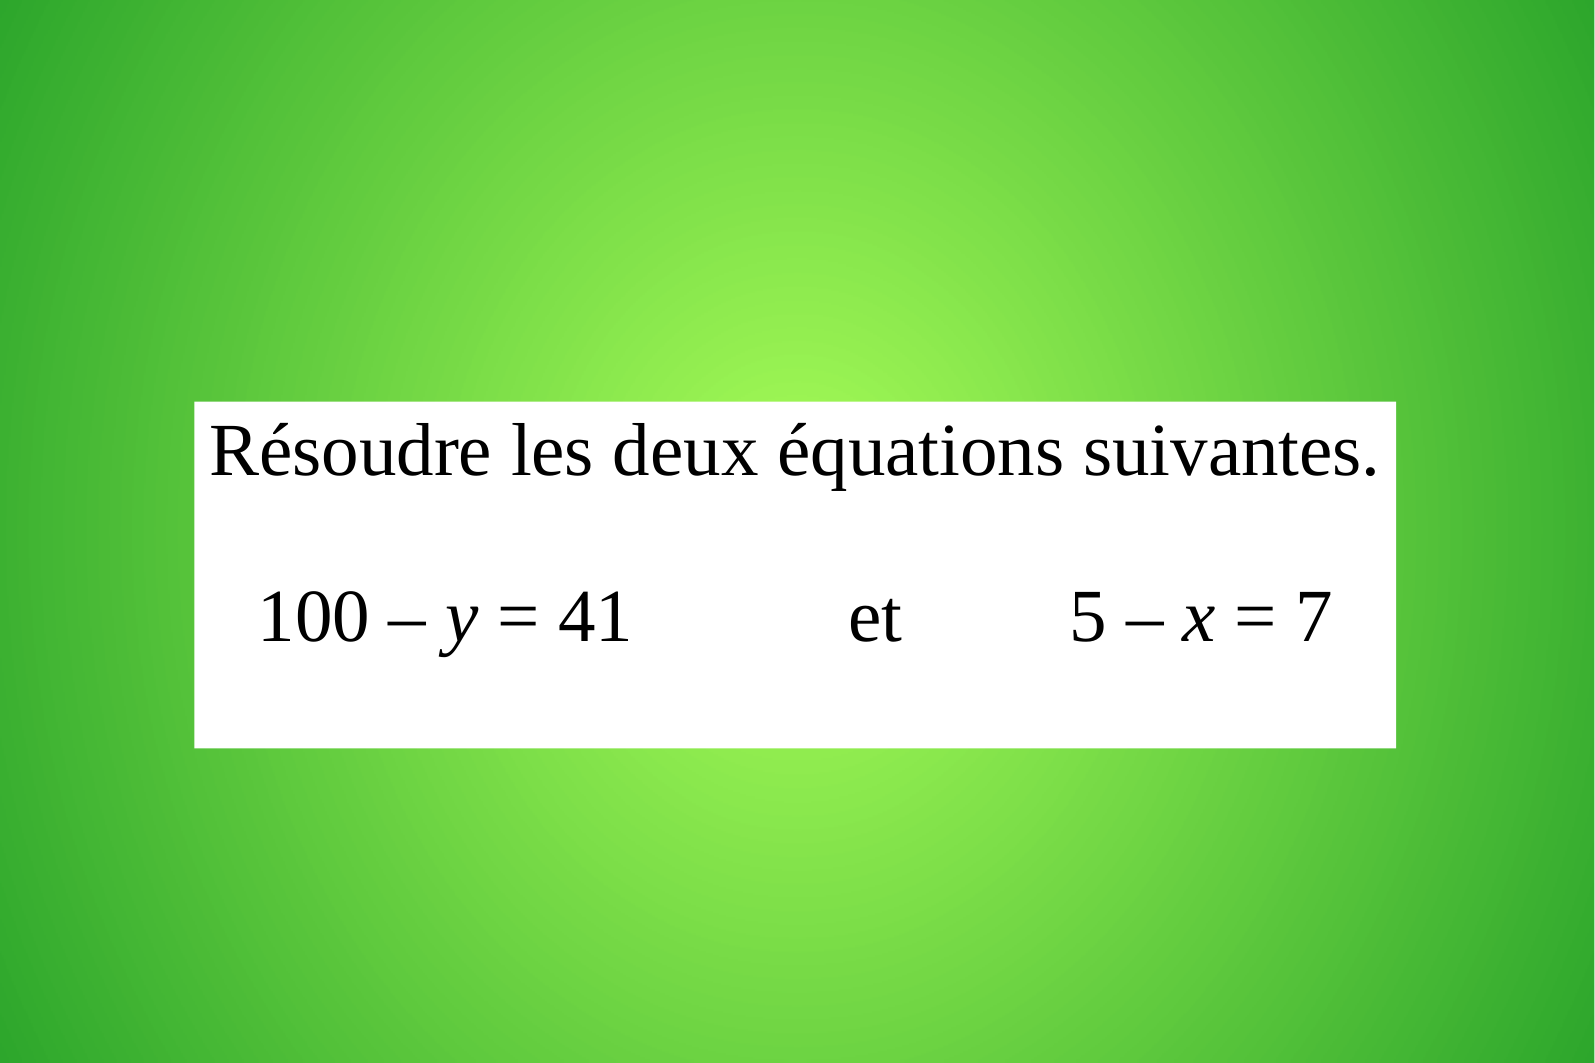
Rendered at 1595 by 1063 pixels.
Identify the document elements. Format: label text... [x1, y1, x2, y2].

picture [0, 0, 1595, 1063]
text_box Résoudre les deux équations suivantes. 100 – y = 41 et 5 – x = 7 [194, 401, 1397, 749]
